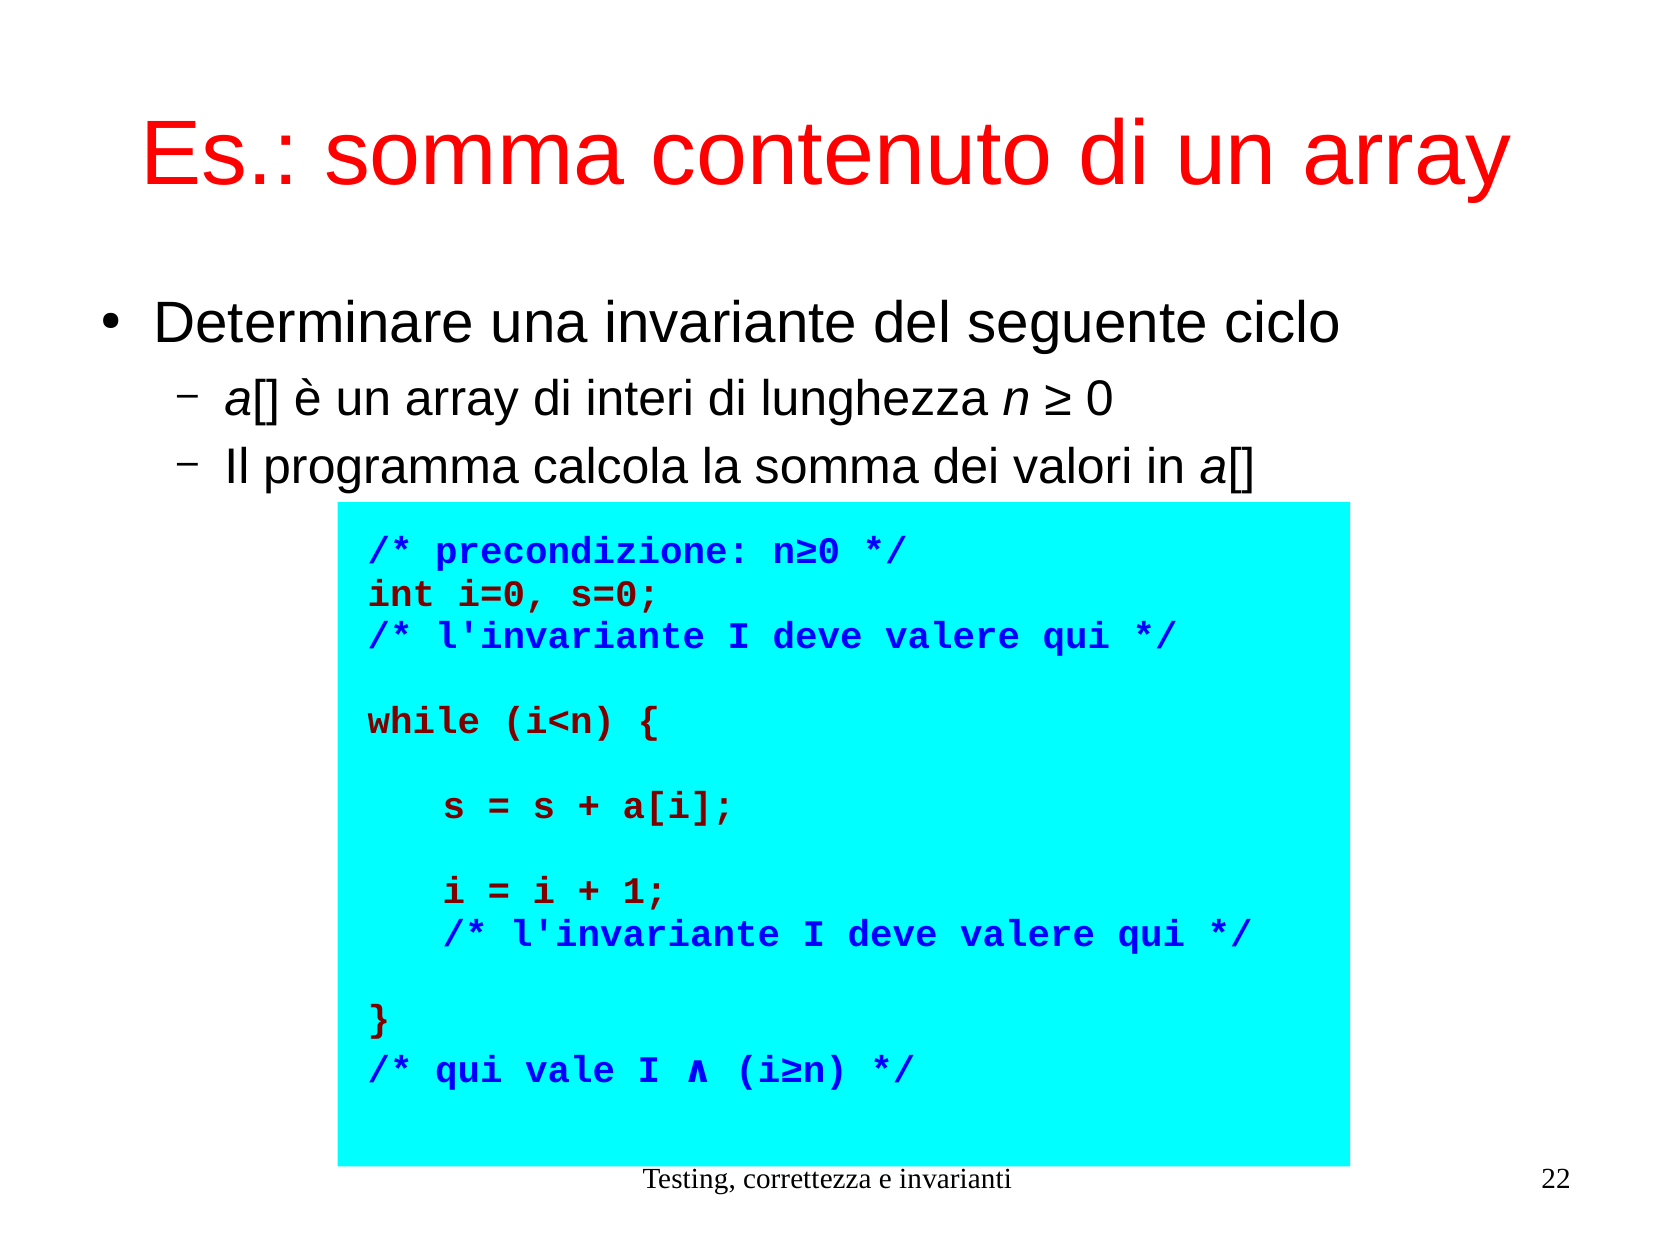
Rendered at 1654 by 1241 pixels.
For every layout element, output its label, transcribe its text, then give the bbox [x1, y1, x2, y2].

list Determinare una invariante del seguente ciclo a[] è un array di interi di lunghezza n ≥ 0 Il programma calcola la somma dei valori in a[] [82, 290, 1571, 1126]
text_box /* precondizione: n≥0 */ int i=0, s=0; /* l'invariante I deve valere qui */ while (i<n) { s = s + a[i]; i = i + 1; /* l'invariante I deve valere qui */ } /* qui vale I ∧ (i≥n) */ [337, 502, 1351, 1163]
title Es.: somma contenuto di un array [82, 49, 1571, 257]
